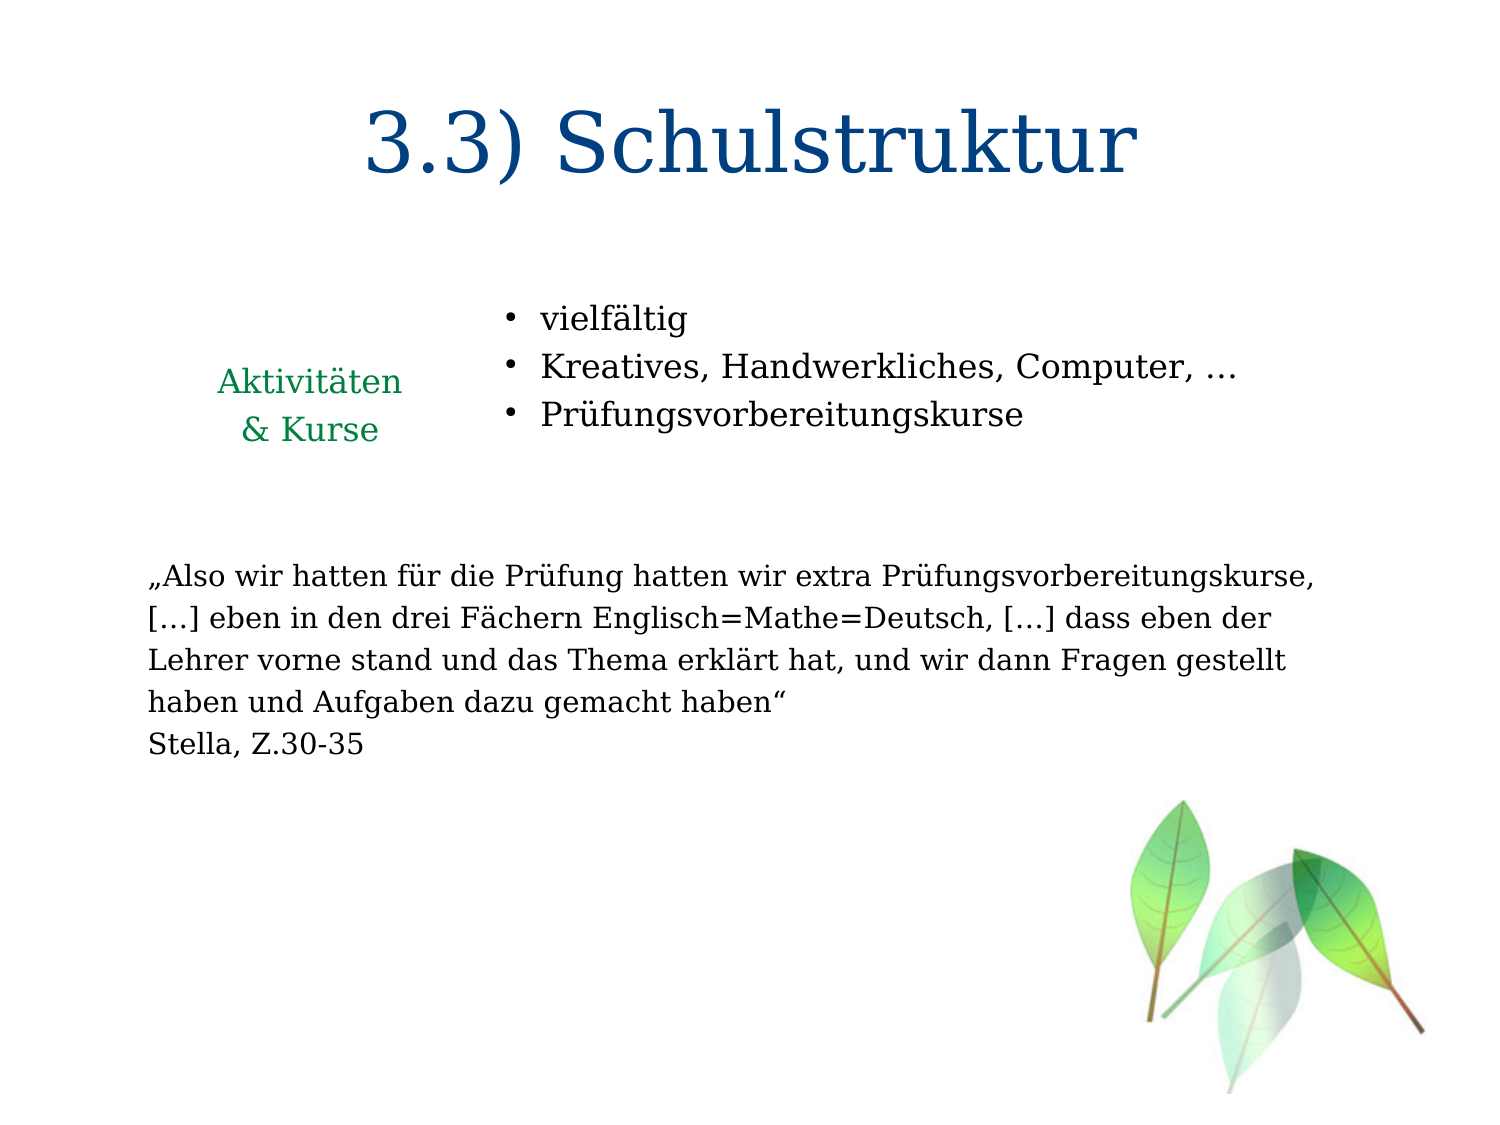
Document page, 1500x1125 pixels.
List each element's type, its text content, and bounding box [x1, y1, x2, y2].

picture [1130, 799, 1426, 1094]
title 3.3) Schulstruktur [75, 45, 1426, 233]
text_box vielfältig Kreatives, Handwerkliches, Computer, … Prüfungsvorbereitungskurse [454, 242, 1341, 441]
text_box Aktivitäten & Kurse [135, 344, 485, 448]
text_box „Also wir hatten für die Prüfung hatten wir extra Prüfungsvorbereitungskurse, […] eben in den drei Fächern Englisch=Mathe=Deutsch, […] dass eben der Lehrer vorne stand und das Thema erklärt hat, und wir dann Fragen gestellt haben und Aufgaben dazu gemacht haben“ Stella, Z.30-35 [132, 543, 1368, 761]
